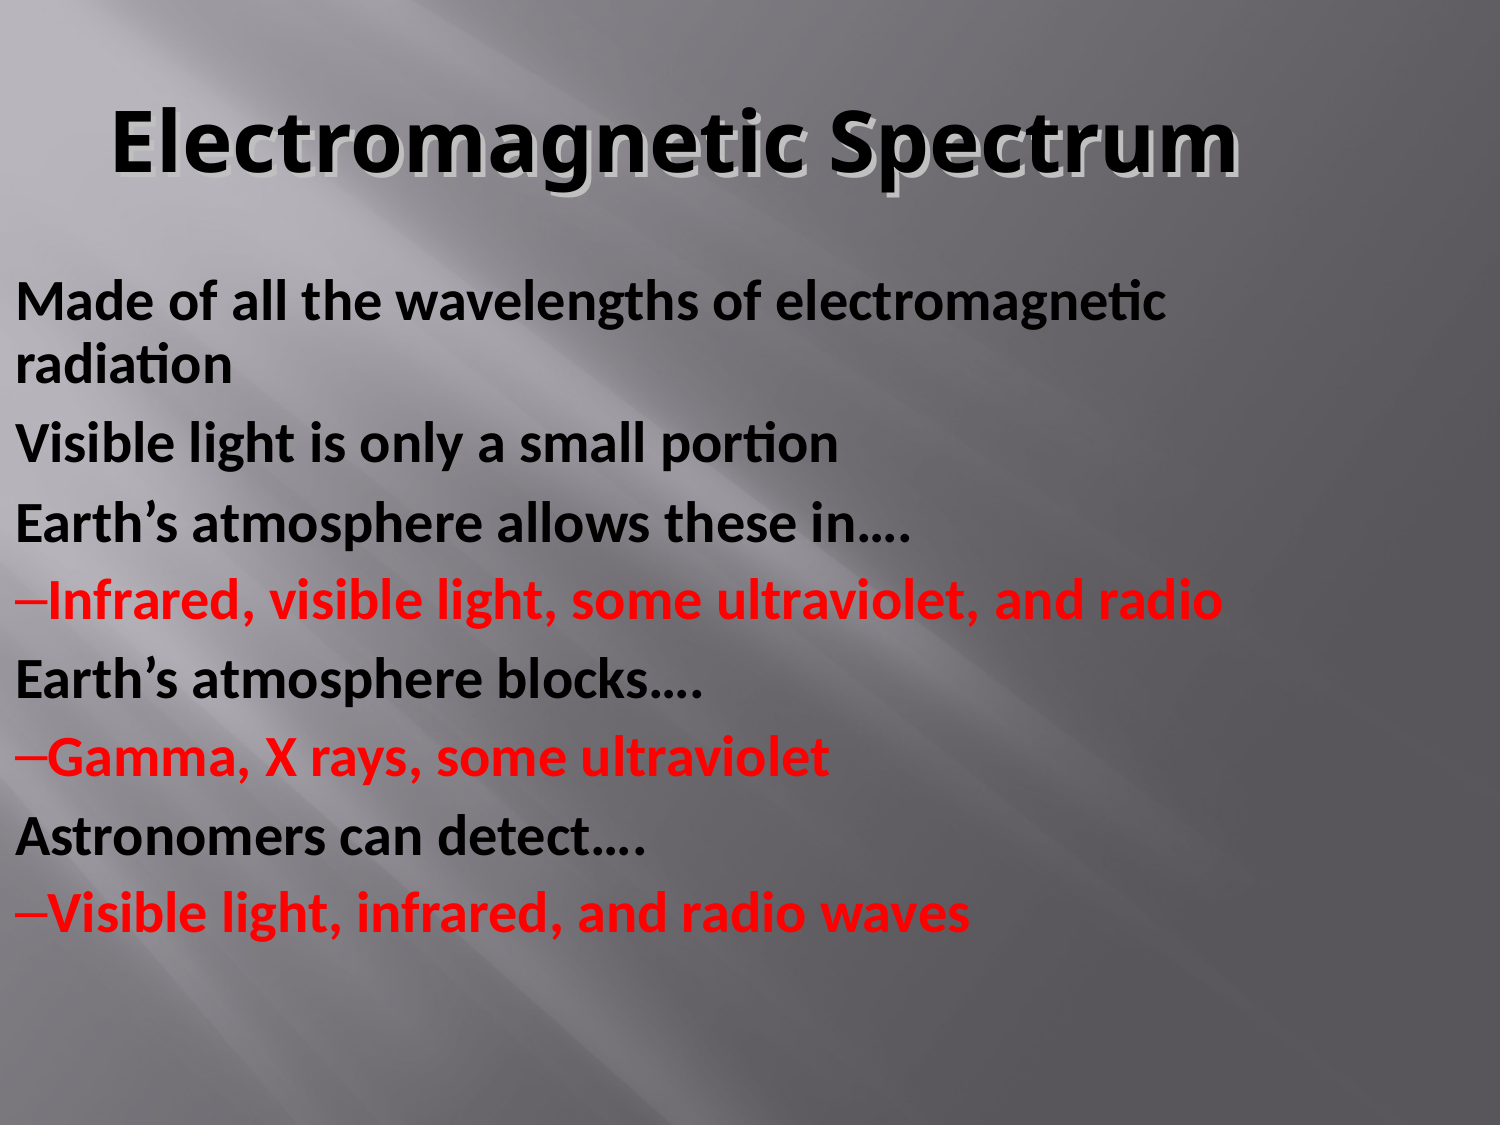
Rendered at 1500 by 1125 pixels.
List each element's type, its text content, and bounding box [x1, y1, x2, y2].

title Electromagnetic Spectrum [0, 45, 1351, 233]
list Made of all the wavelengths of electromagnetic radiation Visible light is only a small portion Earth’s atmosphere allows these in…. Infrared, visible light, some ultraviolet, and radio Earth’s atmosphere blocks…. Gamma, X rays, some ultraviolet Astronomers can detect…. Visible light, infrared, and radio waves [0, 262, 1351, 1081]
